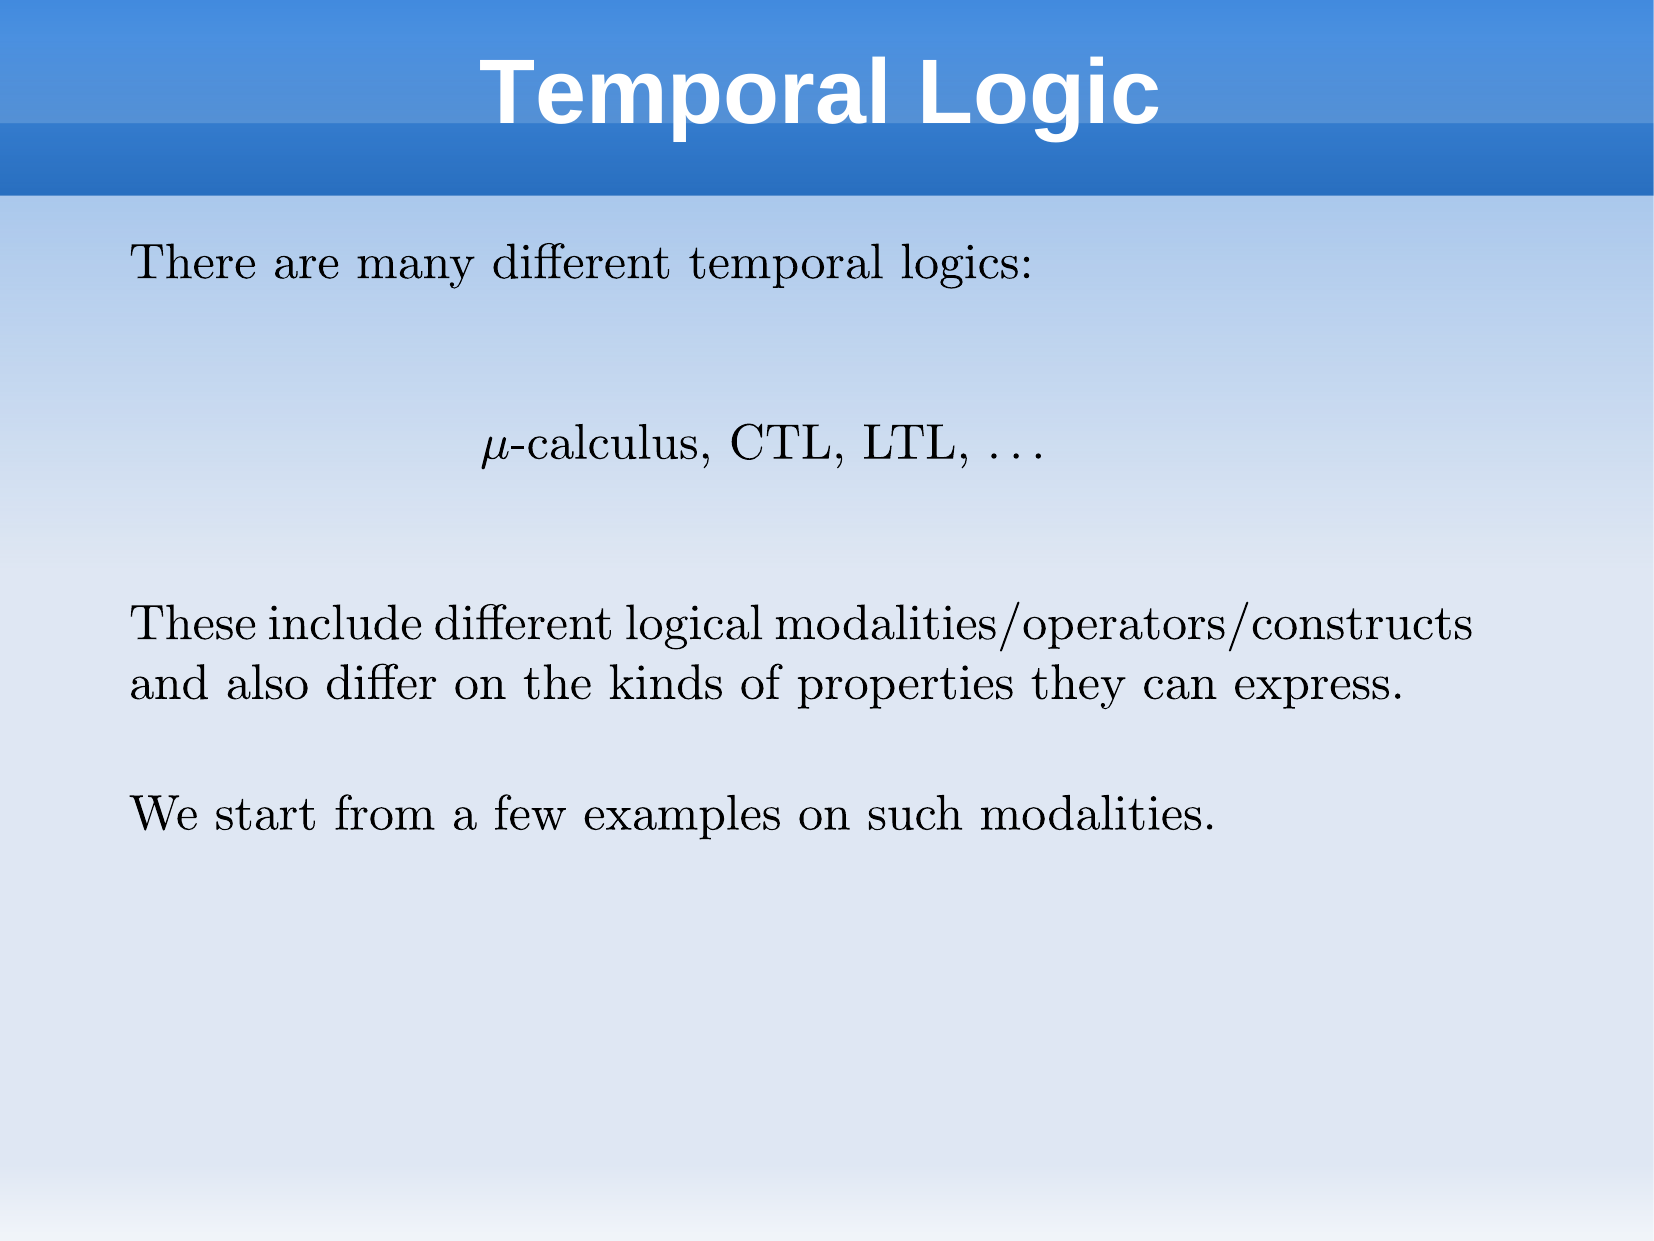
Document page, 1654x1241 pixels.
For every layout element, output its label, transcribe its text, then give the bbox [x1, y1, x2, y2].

text_box [128, 242, 1474, 840]
picture [0, 0, 1654, 1241]
title Temporal Logic [76, 0, 1565, 188]
